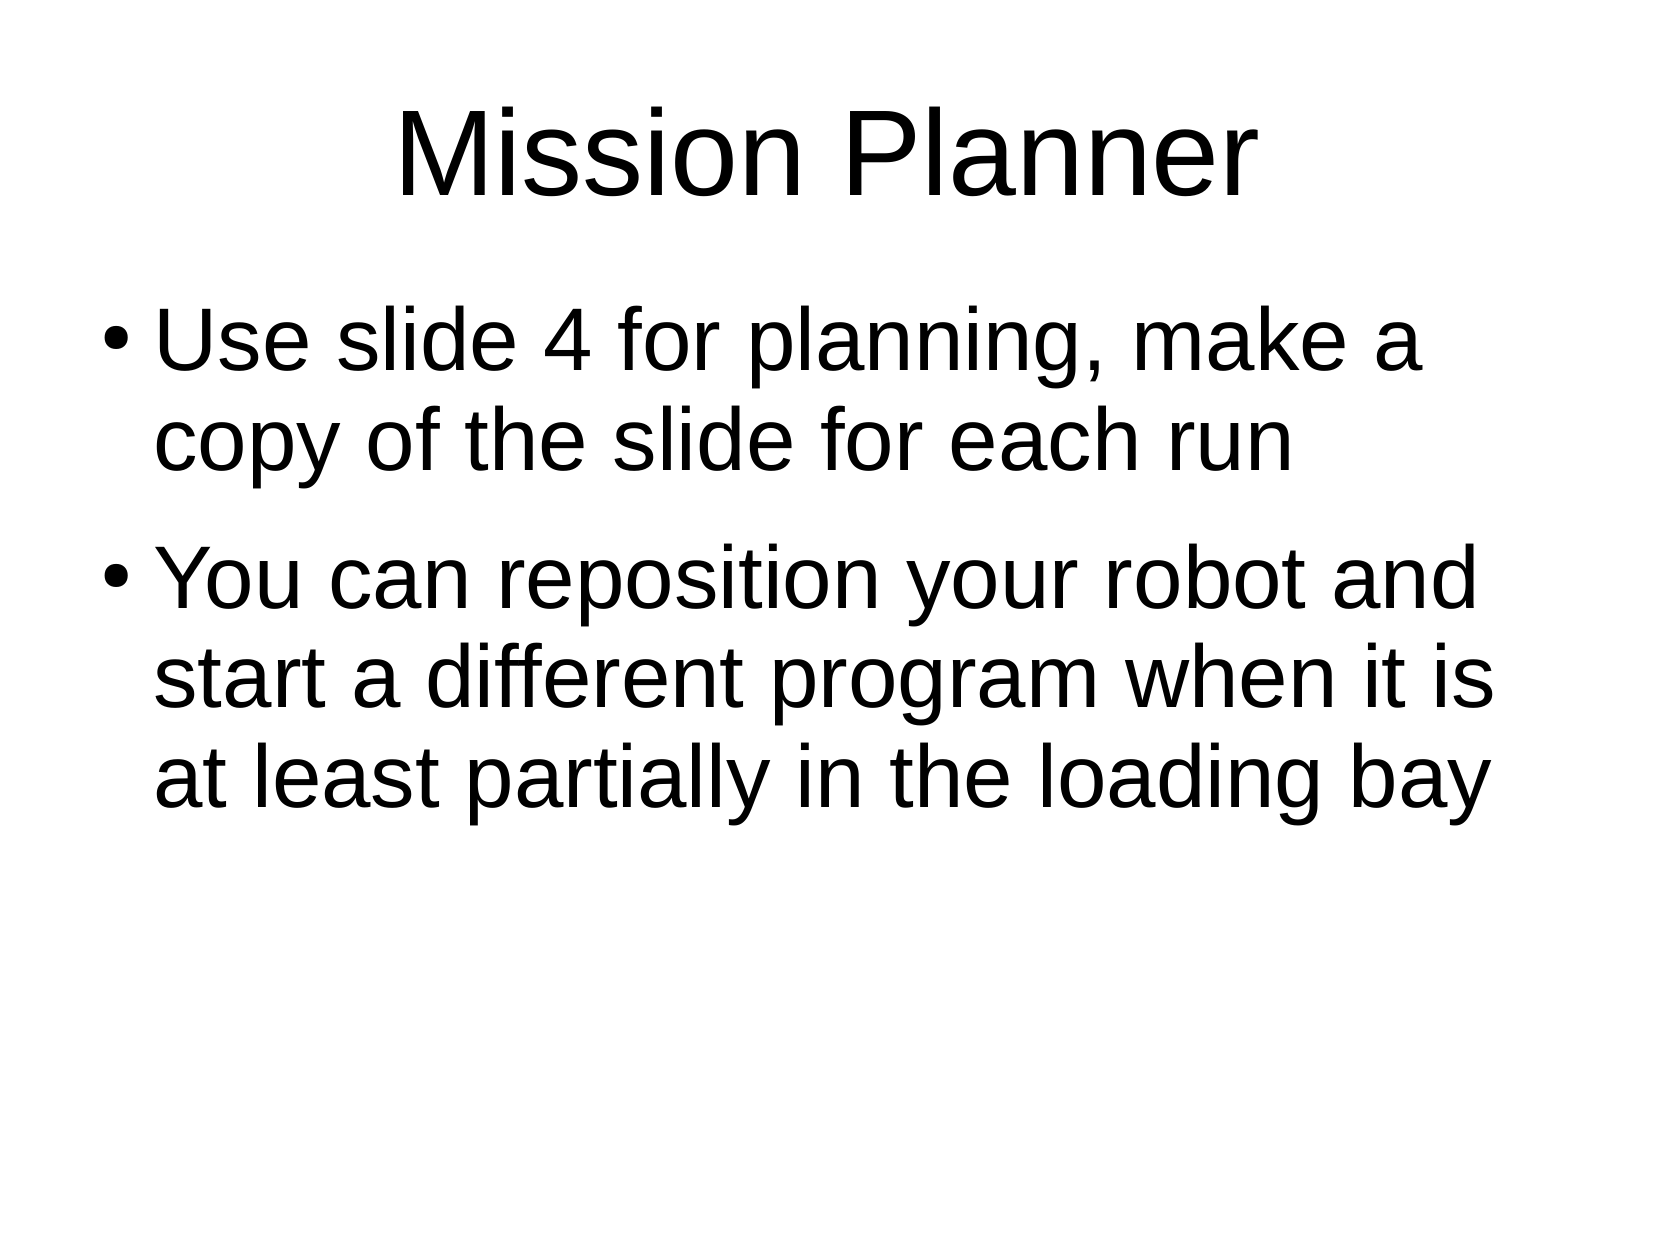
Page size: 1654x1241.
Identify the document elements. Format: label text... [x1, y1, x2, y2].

title Mission Planner [82, 49, 1571, 257]
list Use slide 4 for planning, make a copy of the slide for each run You can reposition your robot and start a different program when it is at least partially in the loading bay [82, 290, 1571, 1088]
